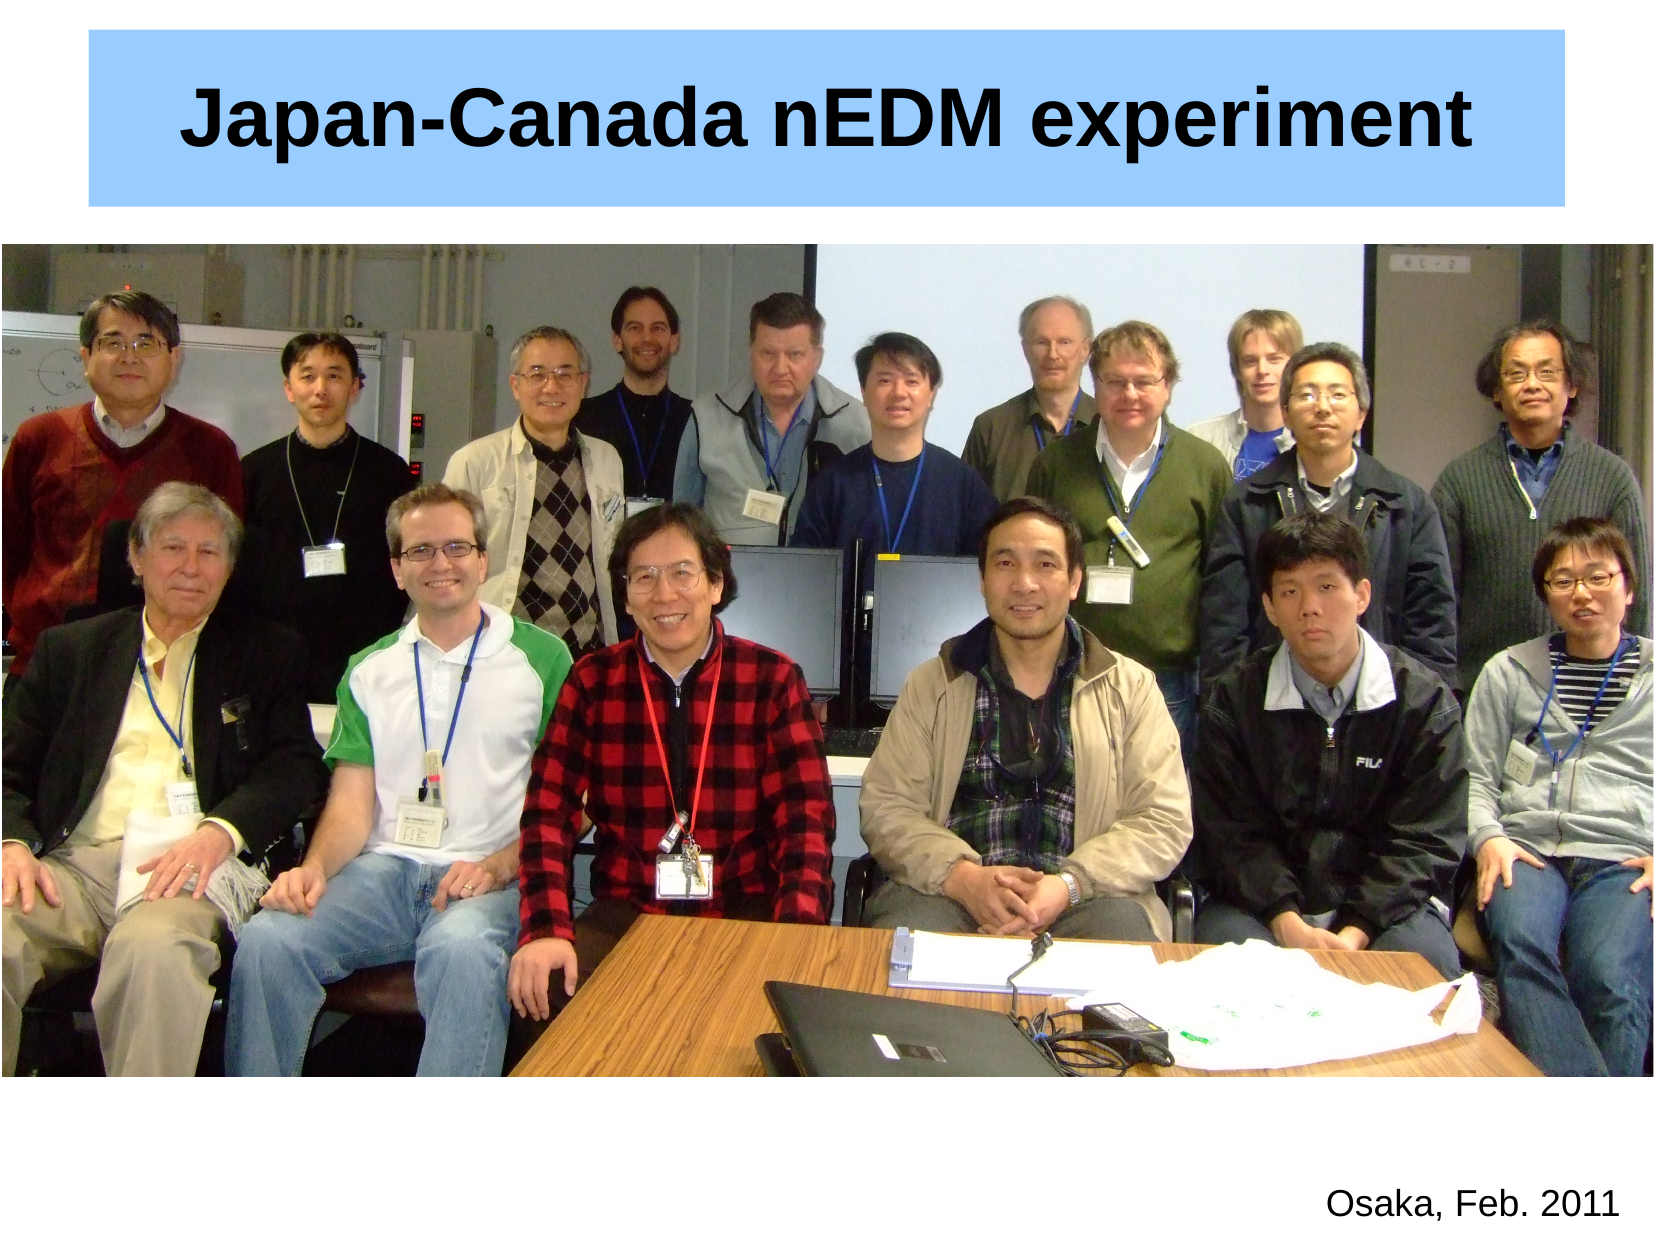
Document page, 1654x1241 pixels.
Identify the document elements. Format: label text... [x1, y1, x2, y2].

picture [2, 244, 1654, 1077]
text_box Osaka, Feb. 2011 [1311, 1175, 1632, 1237]
title Japan-Canada nEDM experiment [88, 29, 1565, 207]
